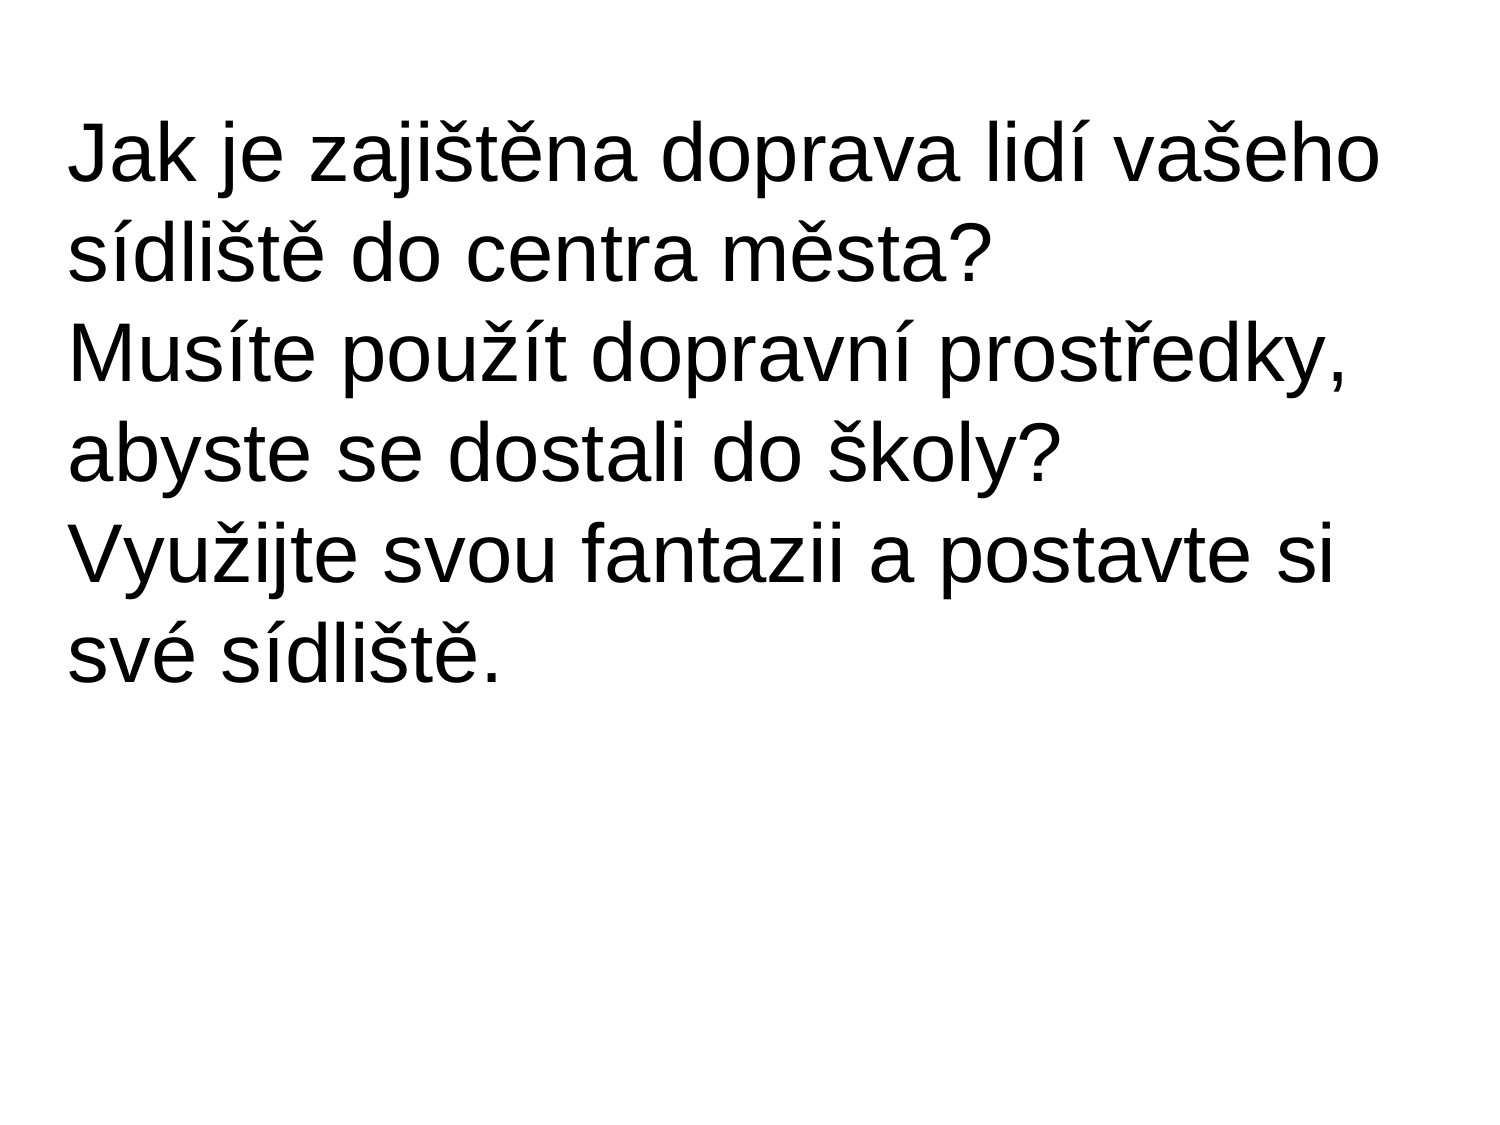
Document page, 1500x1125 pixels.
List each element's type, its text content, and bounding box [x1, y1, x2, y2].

text_box Jak je zajištěna doprava lidí vašeho sídliště do centra města? Musíte použít dopravní prostředky, abyste se dostali do školy? [53, 90, 1412, 491]
text_box Využijte svou fantazii a postavte si své sídliště. [53, 491, 1412, 708]
